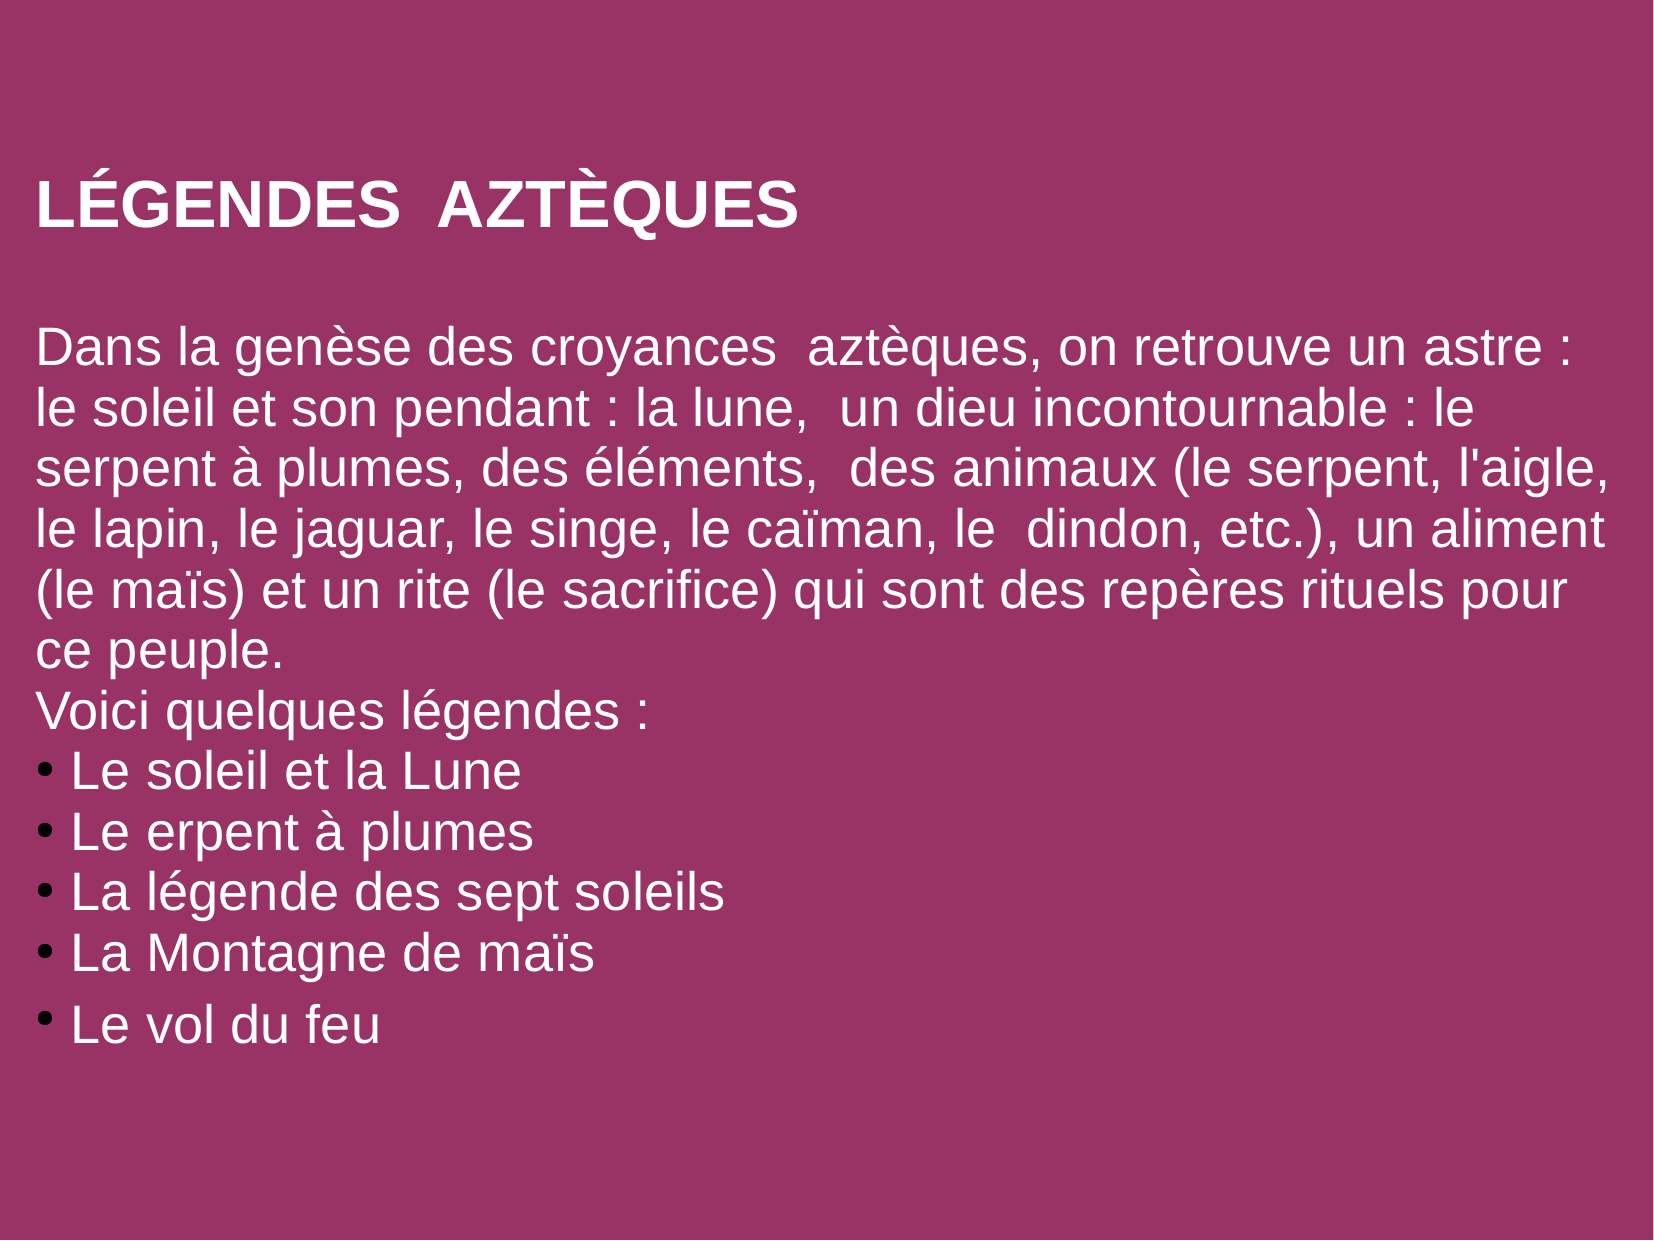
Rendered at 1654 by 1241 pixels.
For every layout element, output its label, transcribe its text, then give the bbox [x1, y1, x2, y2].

subtitle LÉGENDES AZTÈQUES Dans la genèse des croyances aztèques, on retrouve un astre : le soleil et son pendant : la lune, un dieu incontournable : le serpent à plumes, des éléments, des animaux (le serpent, l'aigle, le lapin, le jaguar, le singe, le caïman, le dindon, etc.), un aliment (le maïs) et un rite (le sacrifice) qui sont des repères rituels pour ce peuple. Voici quelques légendes : Le soleil et la Lune Le erpent à plumes La légende des sept soleils La Montagne de maïs Le vol du feu [35, 51, 1630, 1241]
